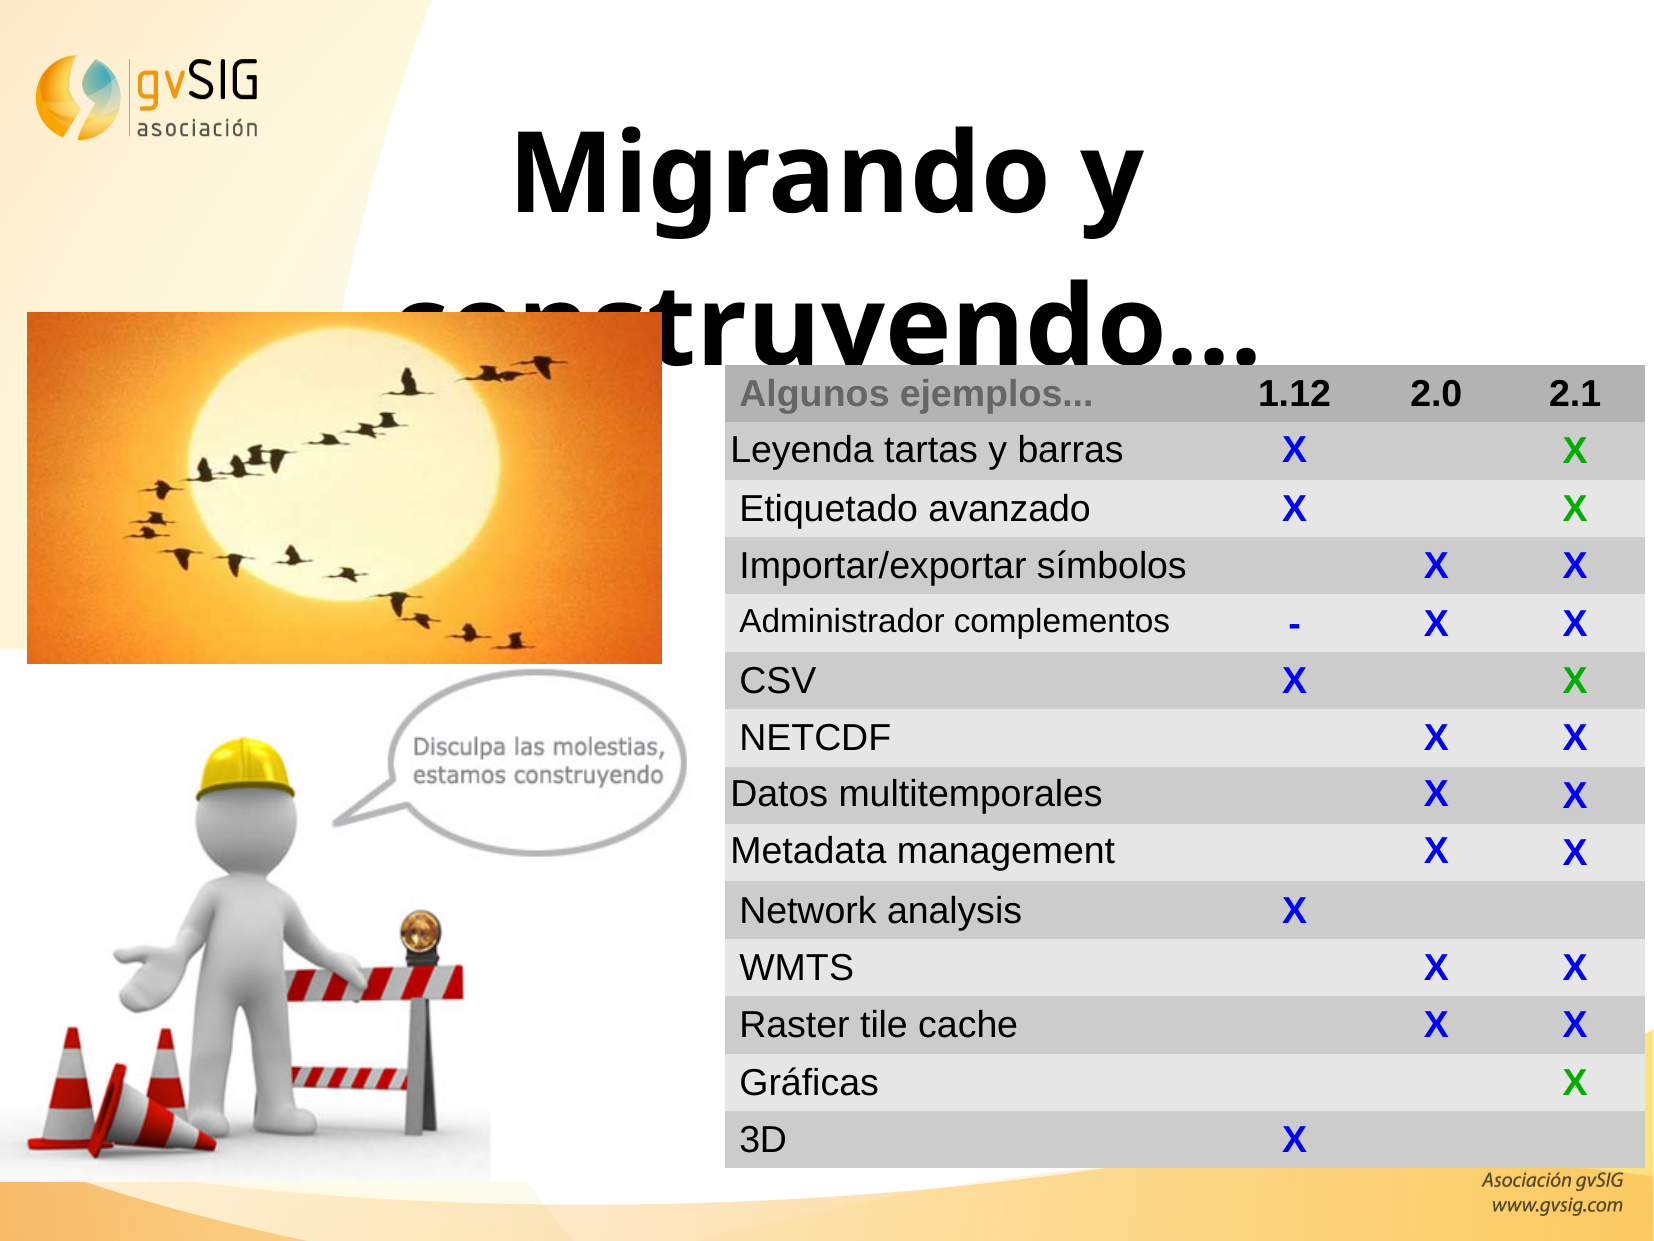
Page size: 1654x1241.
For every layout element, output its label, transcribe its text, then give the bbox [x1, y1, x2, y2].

table_cell [1222, 767, 1367, 824]
table_cell WMTS [725, 939, 1222, 996]
table_cell X [1506, 996, 1645, 1054]
table_cell X [1367, 767, 1506, 824]
table_header 2.0 [1367, 365, 1506, 422]
table_cell Raster tile cache [725, 996, 1222, 1054]
picture [0, 0, 1654, 1241]
table_cell [1222, 1054, 1367, 1111]
table_cell X [1367, 939, 1506, 996]
table_header Algunos ejemplos... [725, 365, 1222, 422]
table_cell X [1222, 480, 1367, 537]
table_cell X [1506, 537, 1645, 594]
table_cell X [1506, 767, 1645, 824]
table_cell [1367, 1111, 1506, 1168]
table_cell X [1506, 480, 1645, 537]
table_cell 3D [725, 1111, 1222, 1168]
table_cell [1367, 1054, 1506, 1111]
table_cell X [1222, 1111, 1367, 1168]
table_cell Network analysis [725, 881, 1222, 939]
table_cell X [1367, 996, 1506, 1054]
table_cell NETCDF [725, 709, 1222, 767]
table_header 1.12 [1222, 365, 1367, 422]
table_cell X [1367, 709, 1506, 767]
table_cell X [1506, 709, 1645, 767]
table_cell [1222, 709, 1367, 767]
table_cell [1506, 1111, 1645, 1168]
table_cell X [1367, 594, 1506, 652]
table_cell [1222, 537, 1367, 594]
table_cell X [1367, 537, 1506, 594]
table_cell [1367, 652, 1506, 709]
table_cell [1222, 939, 1367, 996]
table_cell X [1222, 881, 1367, 939]
table_cell [1367, 480, 1506, 537]
table_cell X [1506, 422, 1645, 480]
table_cell X [1506, 594, 1645, 652]
table_cell [1506, 881, 1645, 939]
table_cell Metadata management [725, 824, 1222, 881]
table_cell [1222, 996, 1367, 1054]
table_cell X [1222, 422, 1367, 480]
table_cell CSV [725, 652, 1222, 709]
table_cell X [1506, 939, 1645, 996]
table_cell Etiquetado avanzado [725, 480, 1222, 537]
table_cell [1367, 422, 1506, 480]
table_cell X [1506, 652, 1645, 709]
title Migrando y construyendo... [58, 141, 1595, 349]
table_cell Datos multitemporales [725, 767, 1222, 824]
table_cell X [1506, 824, 1645, 881]
table_cell X [1222, 652, 1367, 709]
table_cell Administrador complementos [725, 594, 1222, 652]
table_cell X [1367, 824, 1506, 881]
table_cell X [1506, 1054, 1645, 1111]
table_cell [1367, 881, 1506, 939]
table_header 2.1 [1506, 365, 1645, 422]
table_cell Leyenda tartas y barras [725, 422, 1222, 480]
table_cell Gráficas [725, 1054, 1222, 1111]
table_cell Importar/exportar símbolos [725, 537, 1222, 594]
table_cell - [1222, 594, 1367, 652]
table_cell [1222, 824, 1367, 881]
